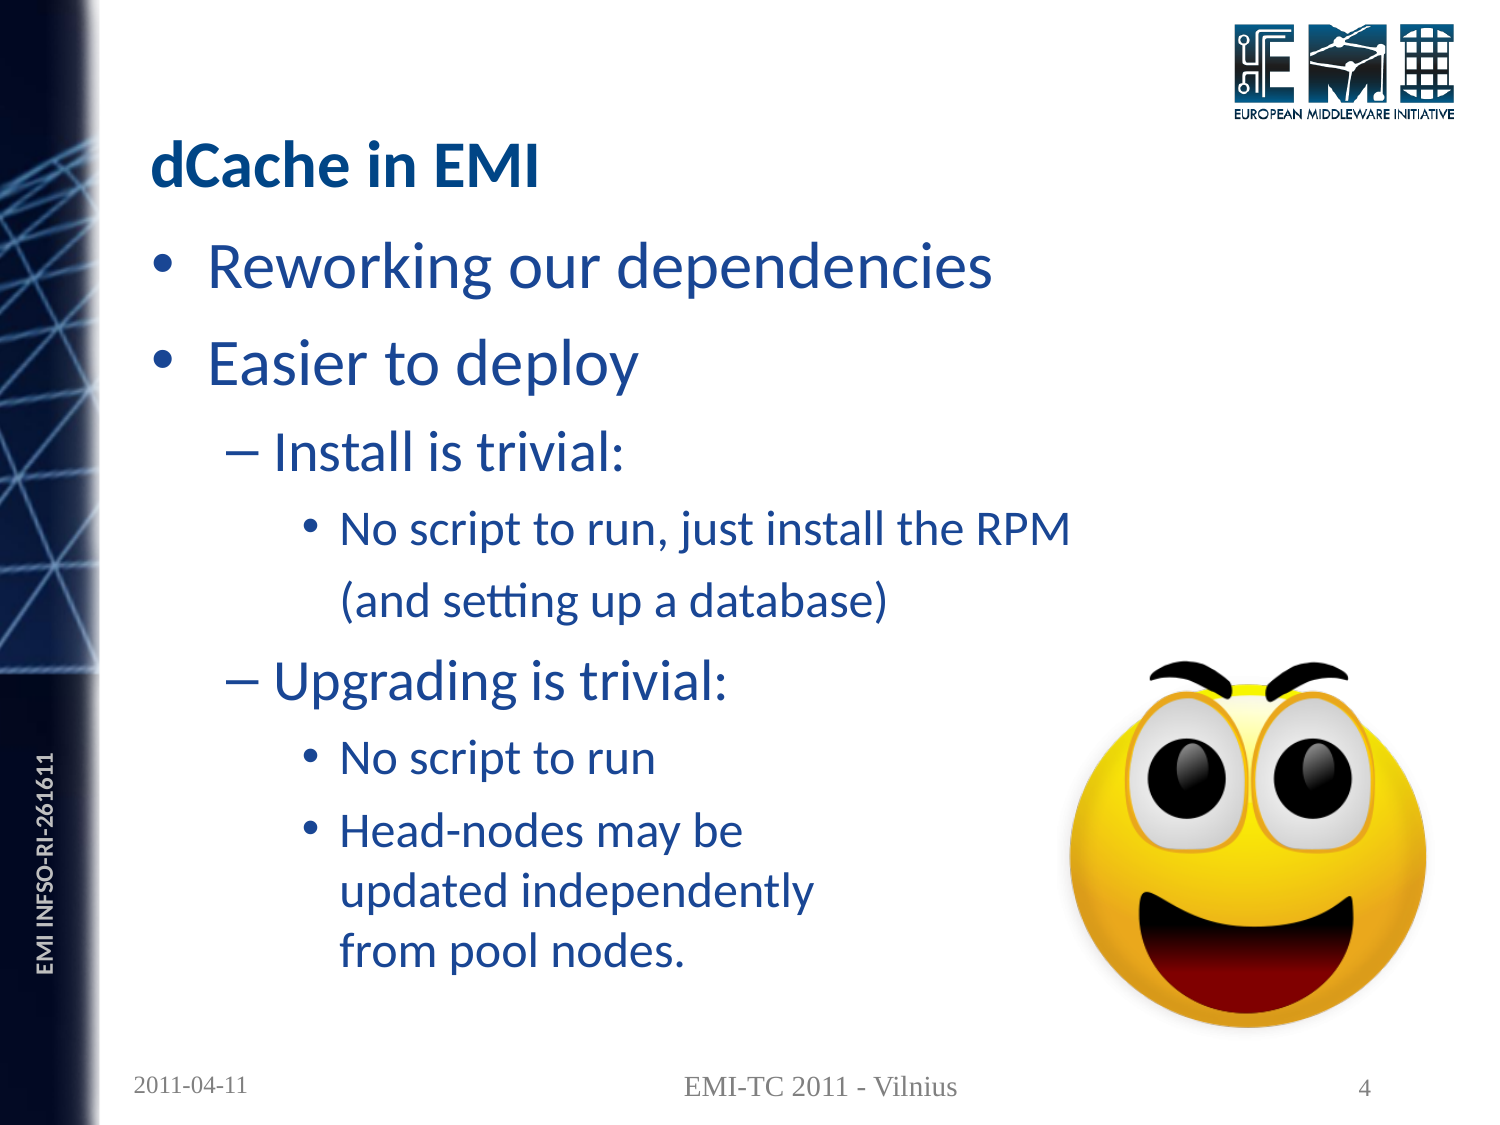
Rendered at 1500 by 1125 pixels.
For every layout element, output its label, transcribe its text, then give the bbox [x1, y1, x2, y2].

picture [0, 0, 111, 1125]
picture [1185, 8, 1500, 115]
title dCache in EMI [150, 115, 1500, 207]
list Reworking our dependencies Easier to deploy Install is trivial: No script to run, just install the RPM (and setting up a database) Upgrading is trivial: No script to run Head-nodes may be updated independently from pool nodes. [151, 221, 1388, 978]
picture [1057, 643, 1442, 1044]
